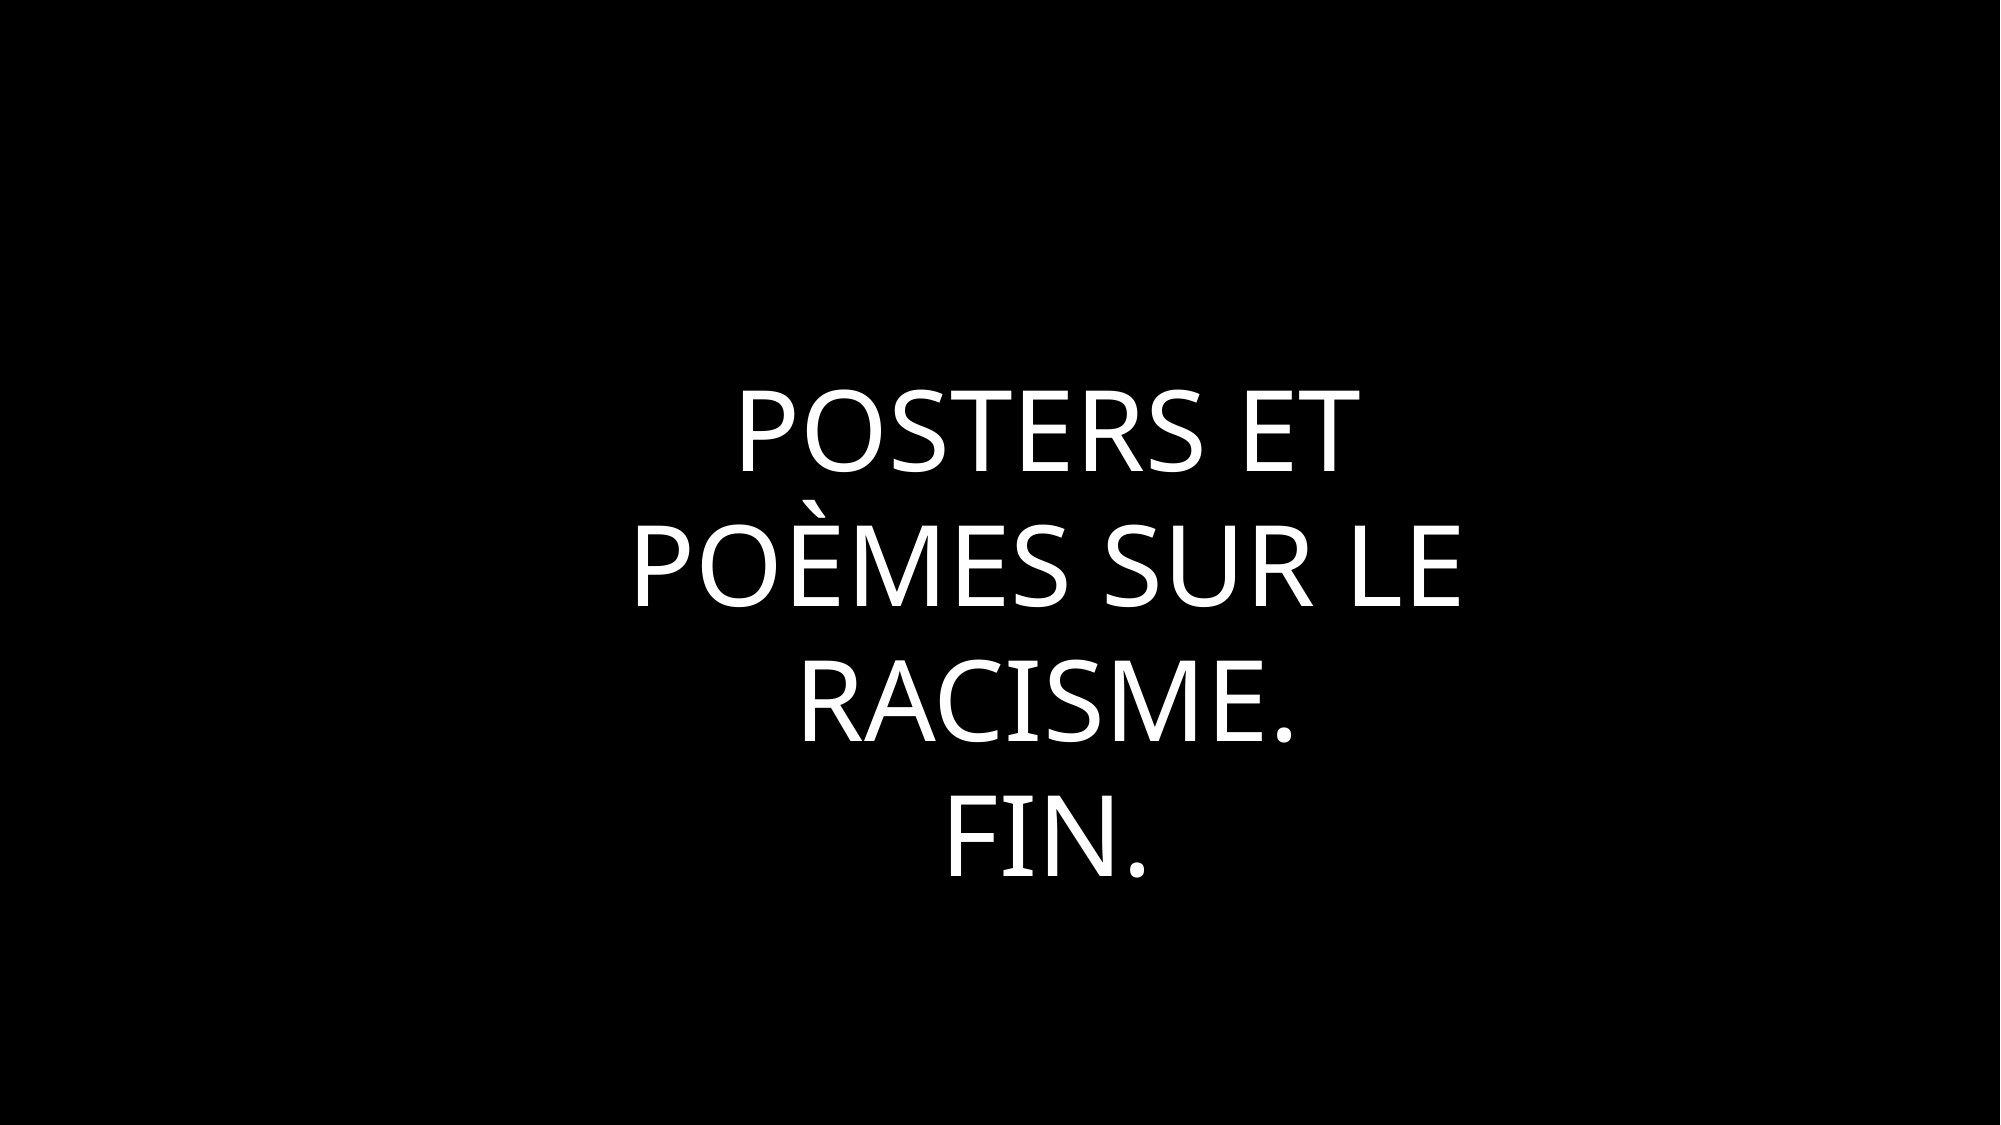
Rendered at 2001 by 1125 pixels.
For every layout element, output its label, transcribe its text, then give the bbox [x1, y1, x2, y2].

text_box POSTERS ET POÈMES SUR LE RACISME. FIN. [595, 351, 1499, 906]
